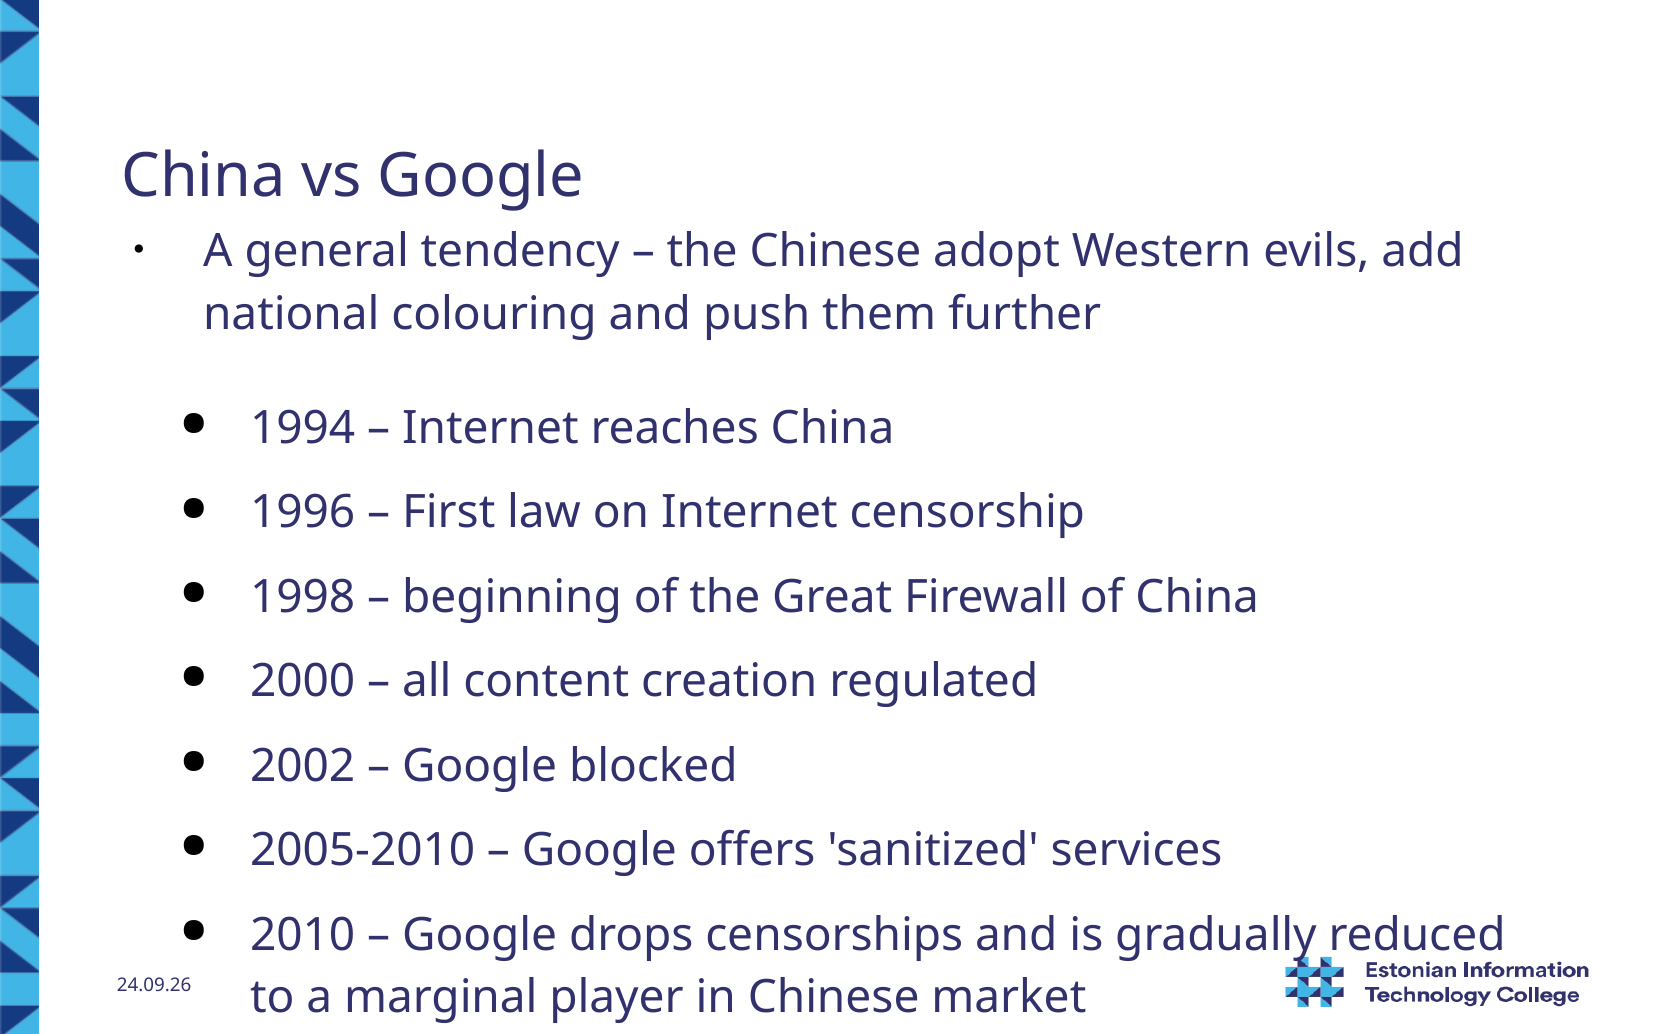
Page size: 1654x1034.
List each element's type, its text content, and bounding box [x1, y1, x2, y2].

list A general tendency – the Chinese adopt Western evils, add national colouring and push them further 1994 – Internet reaches China 1996 – First law on Internet censorship 1998 – beginning of the Great Firewall of China 2000 – all content creation regulated 2002 – Google blocked 2005-2010 – Google offers 'sanitized' services 2010 – Google drops censorships and is gradually reduced to a marginal player in Chinese market [121, 216, 1534, 937]
title China vs Google [121, 69, 1534, 216]
